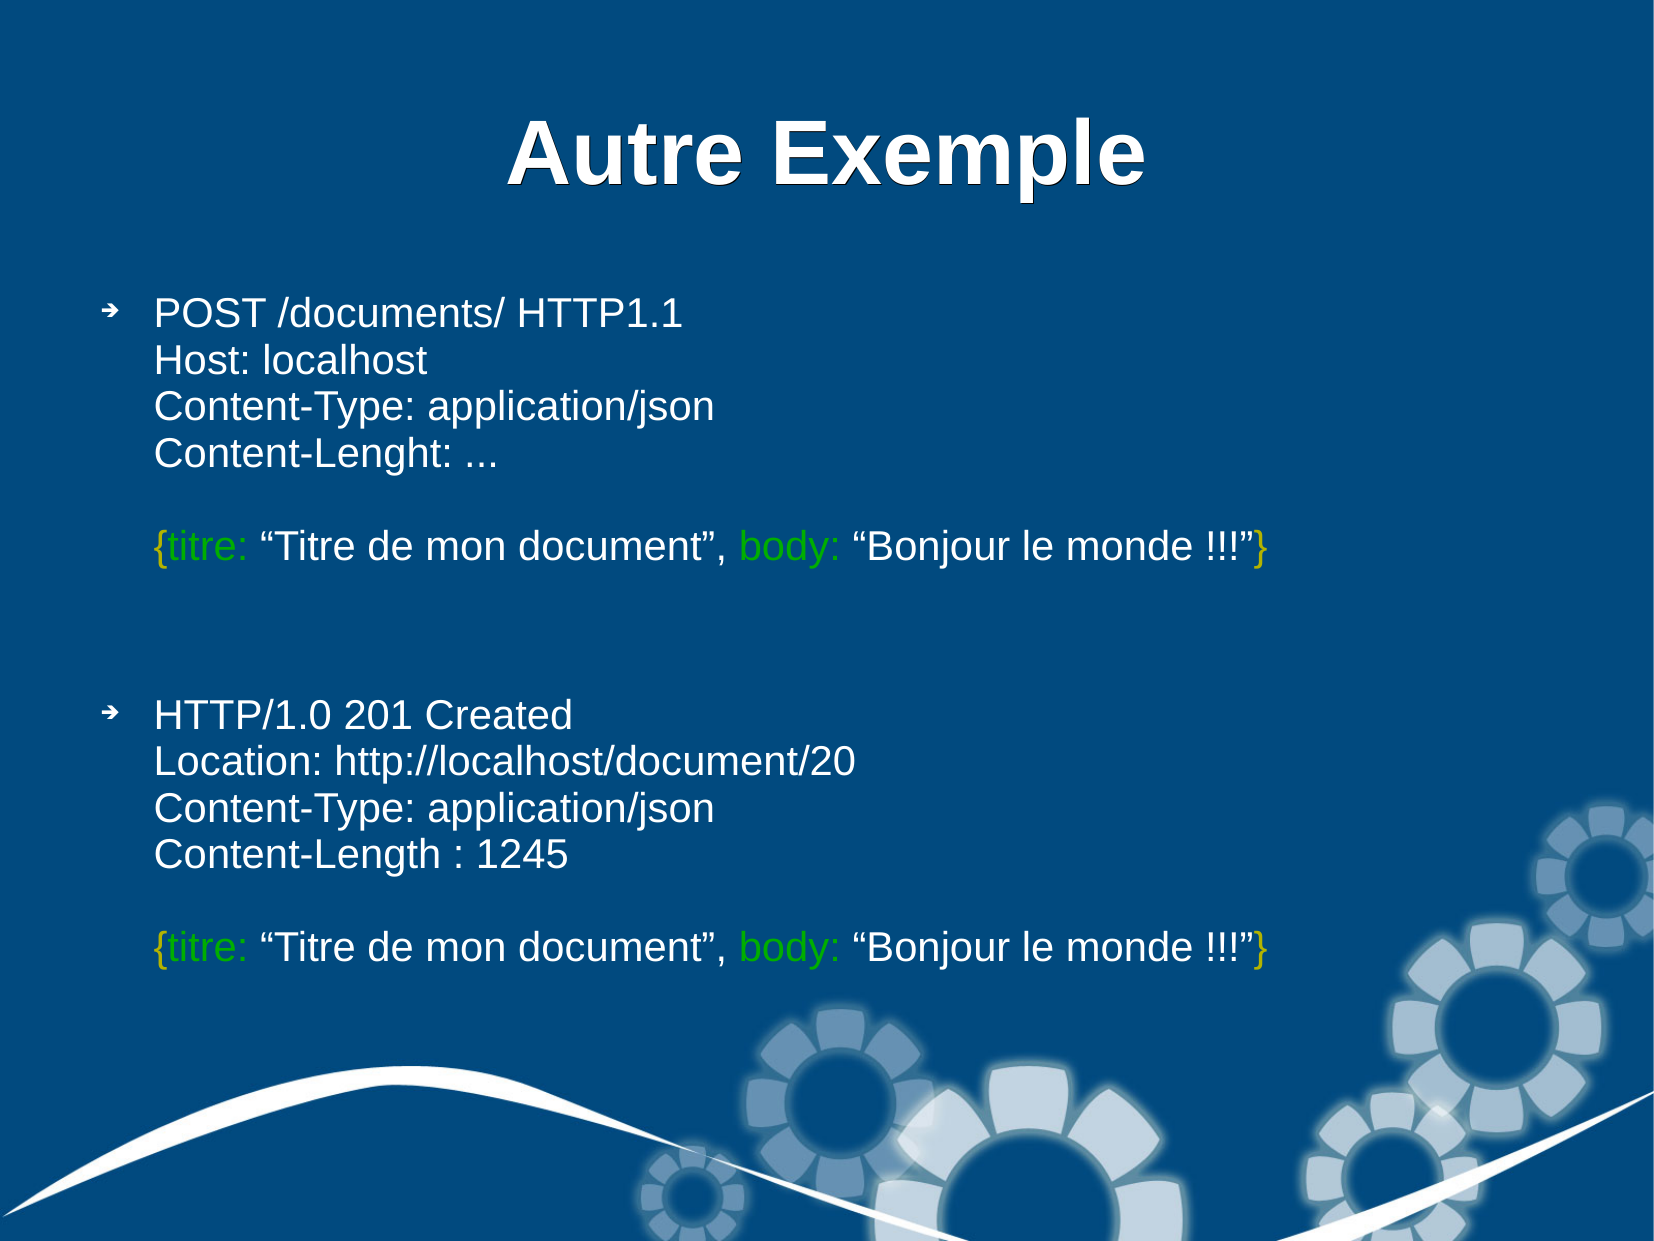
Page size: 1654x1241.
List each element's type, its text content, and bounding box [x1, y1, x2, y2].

list POST /documents/ HTTP1.1 Host: localhost Content-Type: application/json Content-Lenght: ... {titre: “Titre de mon document”, body: “Bonjour le monde !!!”} HTTP/1.0 201 Created Location: http://localhost/document/20 Content-Type: application/json Content-Length : 1245 {titre: “Titre de mon document”, body: “Bonjour le monde !!!”} [82, 290, 1571, 1109]
picture [0, 0, 1654, 1241]
title Autre Exemple [82, 56, 1571, 250]
